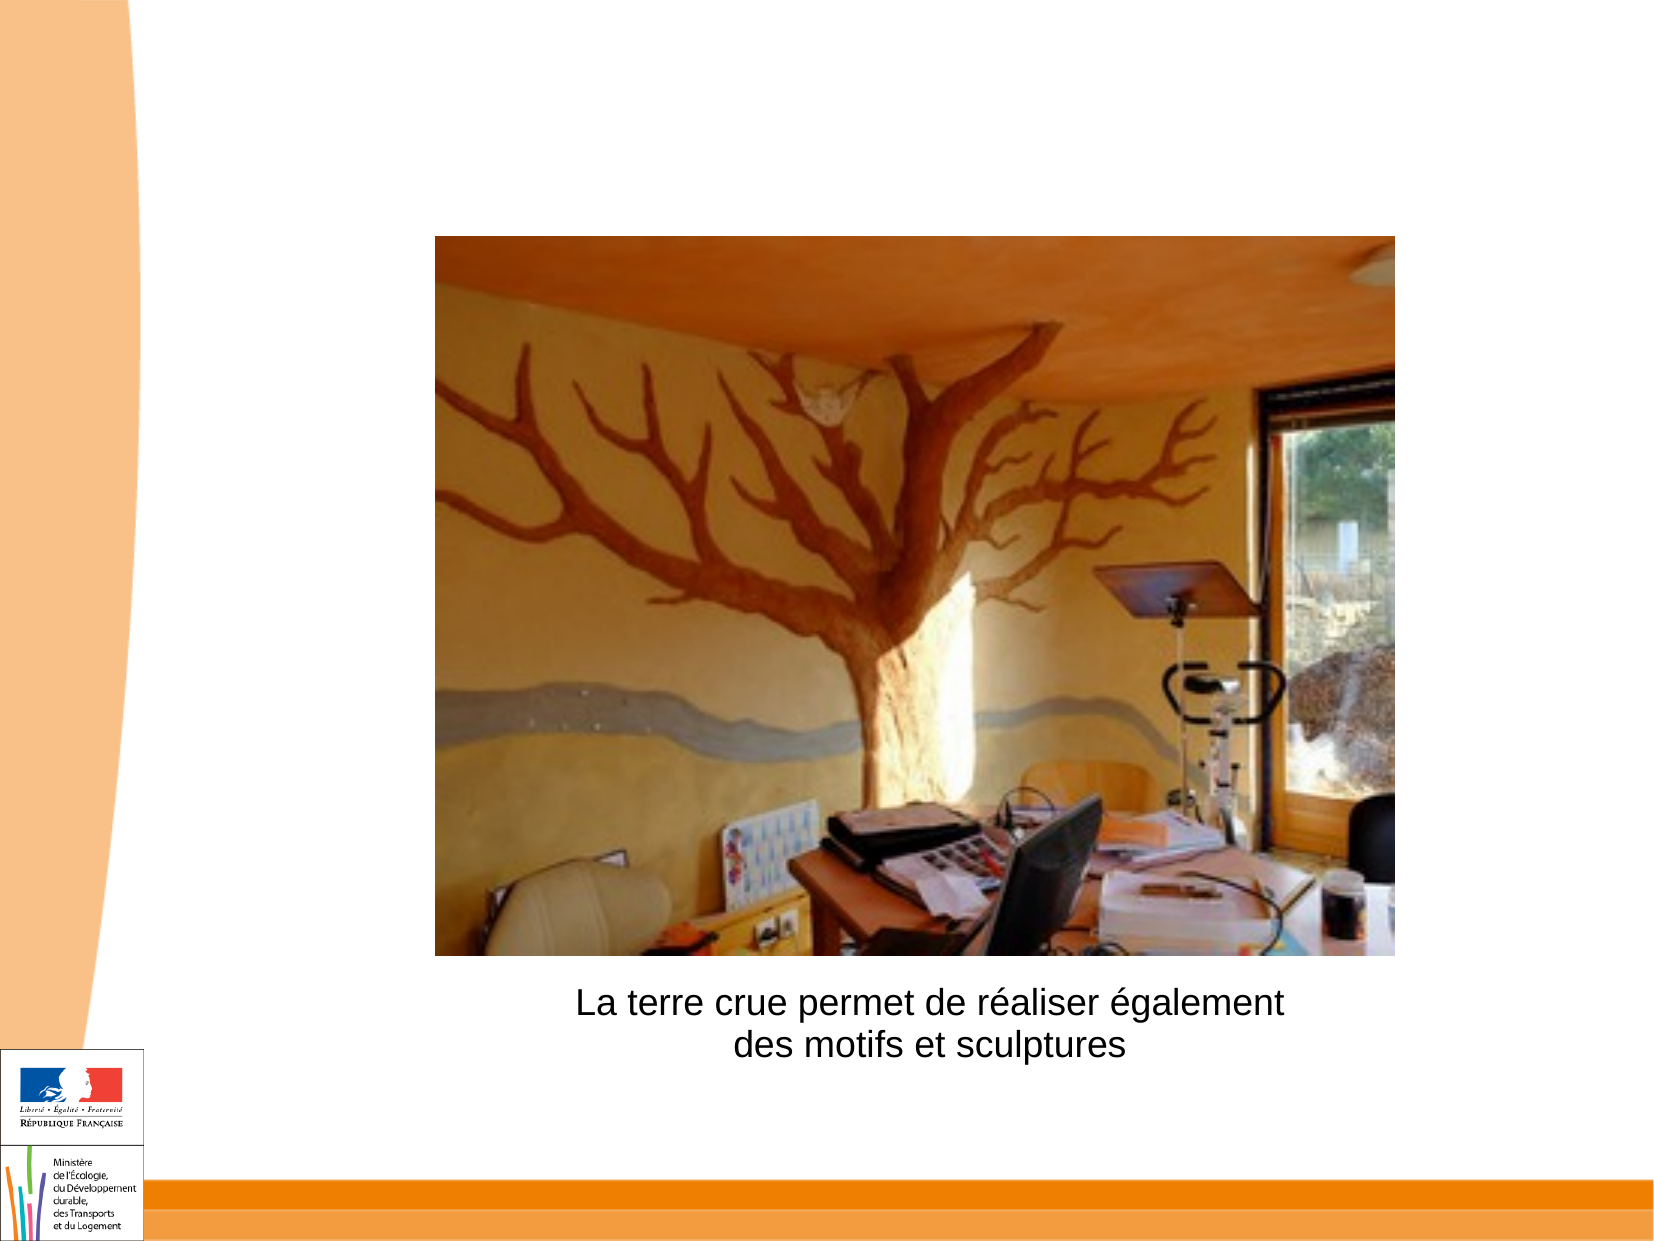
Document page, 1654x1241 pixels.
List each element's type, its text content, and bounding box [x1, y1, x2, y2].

text_box La terre crue permet de réaliser également des motifs et sculptures [442, 974, 1418, 1123]
picture [0, 0, 1654, 1241]
